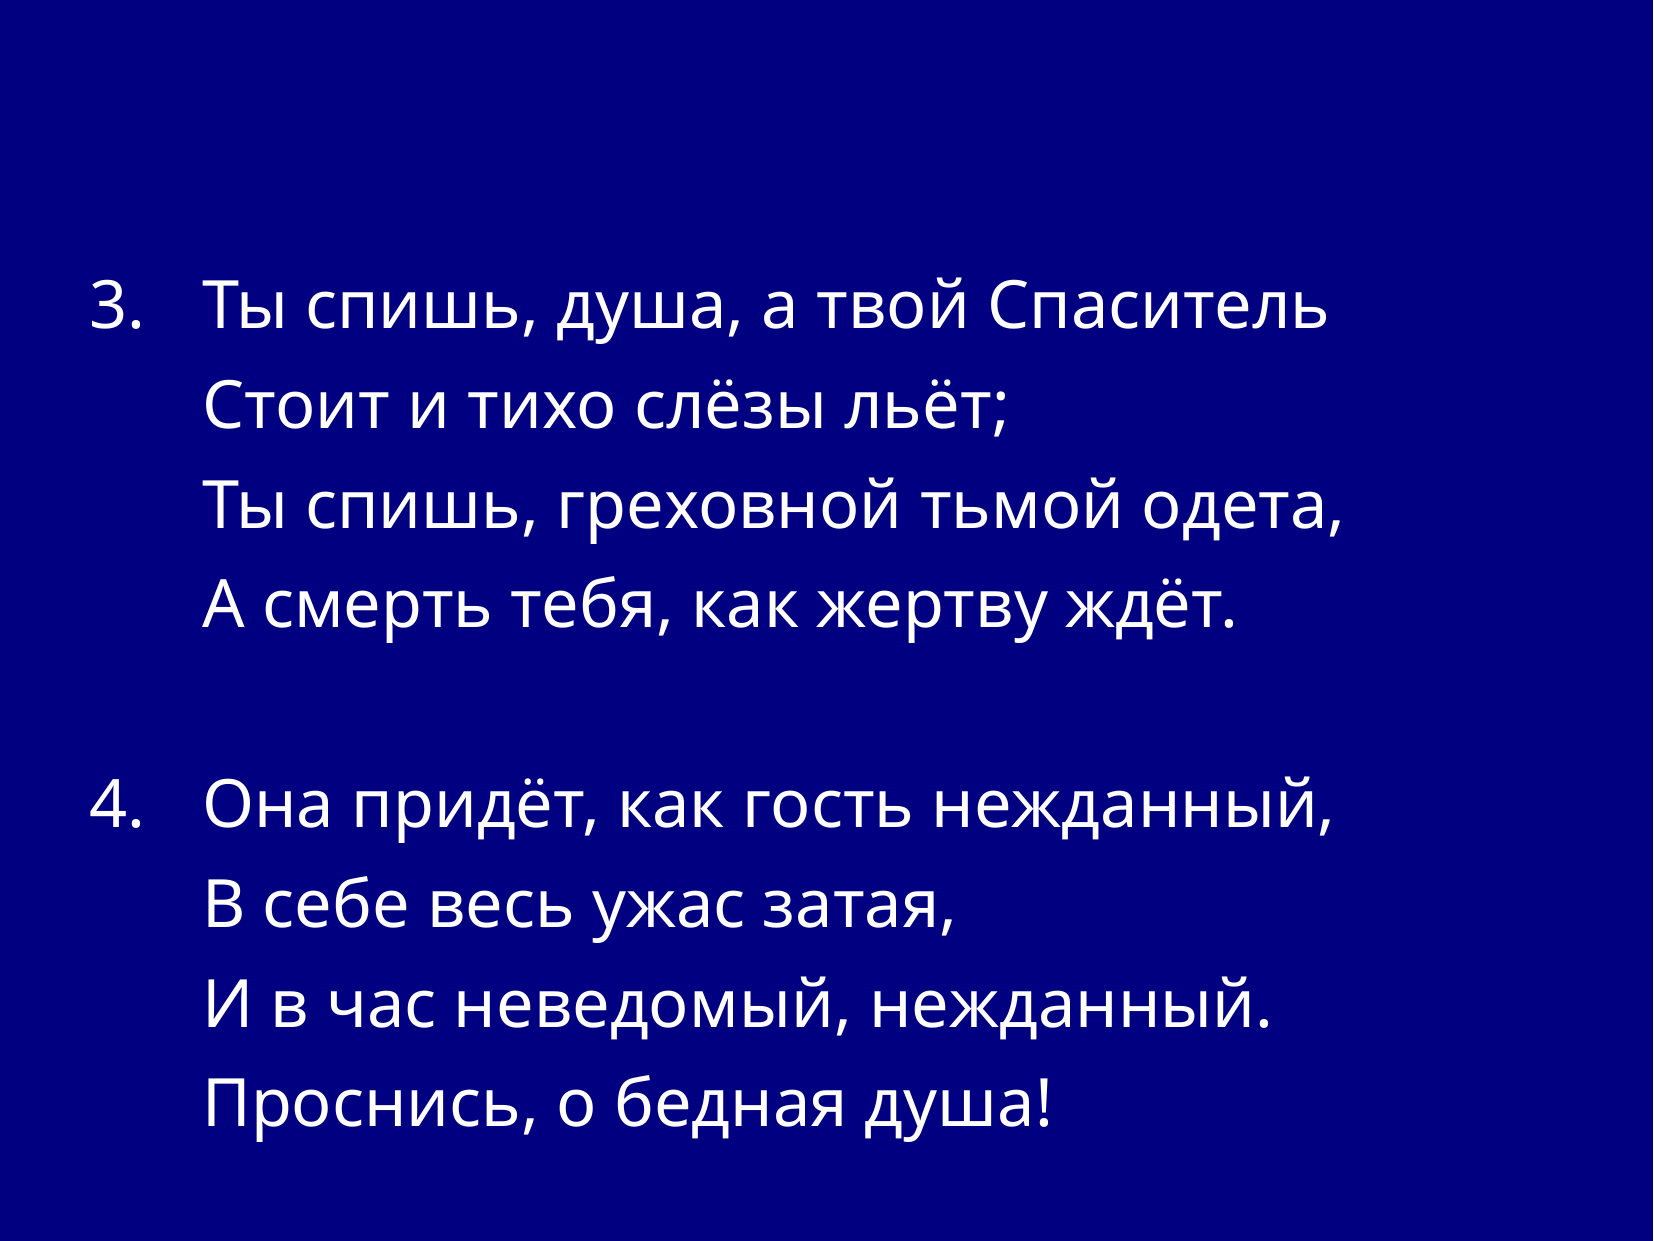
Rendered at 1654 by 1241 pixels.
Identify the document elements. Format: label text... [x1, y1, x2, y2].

text_box 3. Ты спишь, душа, а твой Спаситель Стоит и тихо слёзы льёт; Ты спишь, греховной тьмой одета, А смерть тебя, как жертву ждёт. 4. Она придёт, как гость нежданный, В себе весь ужас затая, И в час неведомый, нежданный. Проснись, о бедная душа! [75, 150, 1576, 1163]
